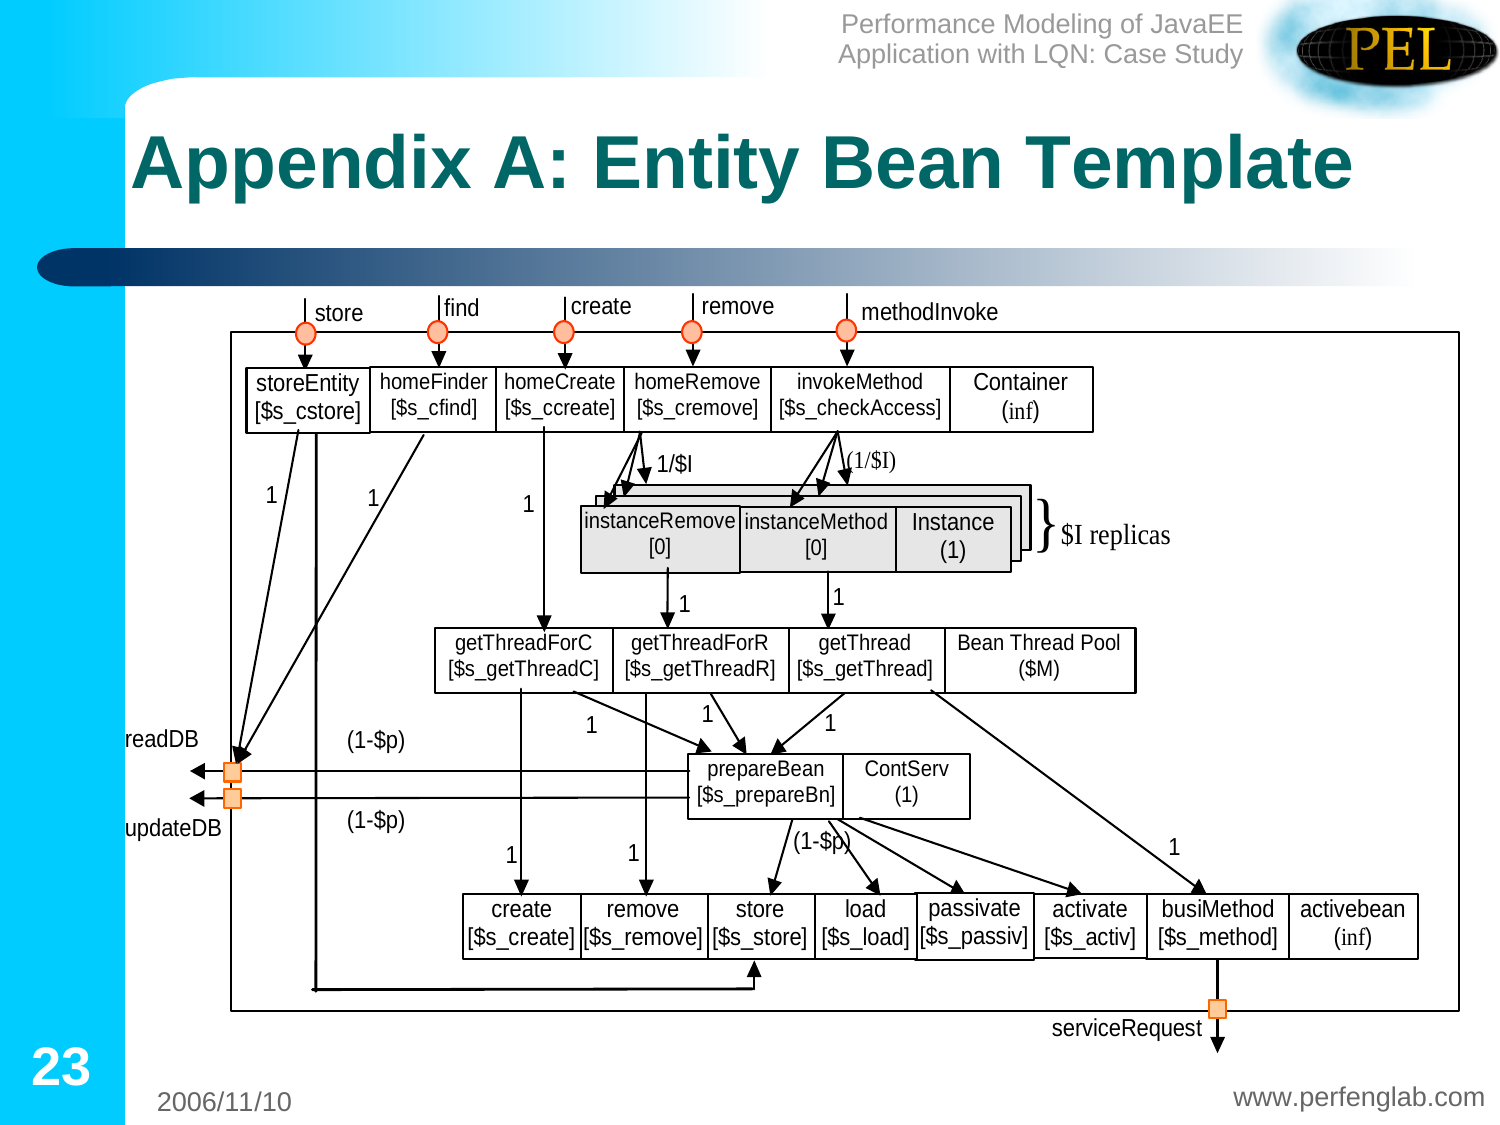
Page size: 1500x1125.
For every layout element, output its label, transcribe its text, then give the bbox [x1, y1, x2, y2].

title Appendix A: Entity Bean Template [130, 83, 1408, 248]
chart [123, 290, 1463, 1059]
picture [1251, 0, 1500, 119]
